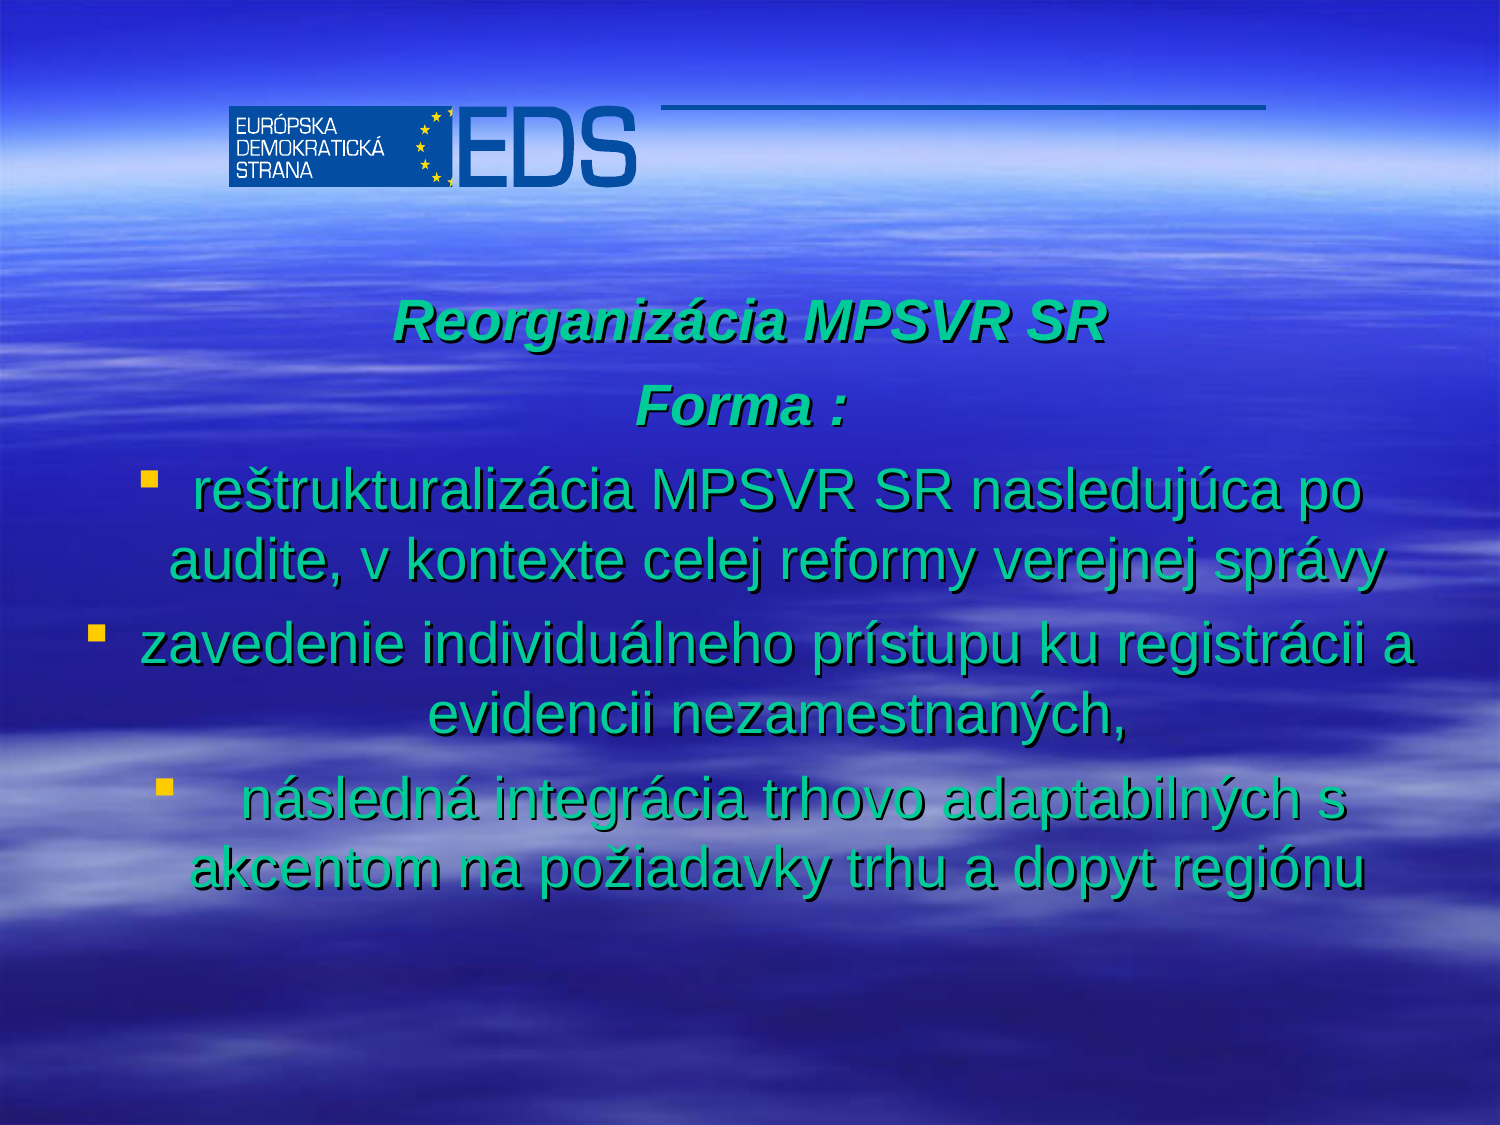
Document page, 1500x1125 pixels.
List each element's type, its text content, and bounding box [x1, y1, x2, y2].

list Reorganizácia MPSVR SR Forma : reštrukturalizácia MPSVR SR nasledujúca po audite, v kontexte celej reformy verejnej správy zavedenie individuálneho prístupu ku registrácii a evidencii nezamestnaných, následná integrácia trhovo adaptabilných s akcentom na požiadavky trhu a dopyt regiónu [49, 274, 1451, 1001]
picture [0, 0, 1500, 1125]
